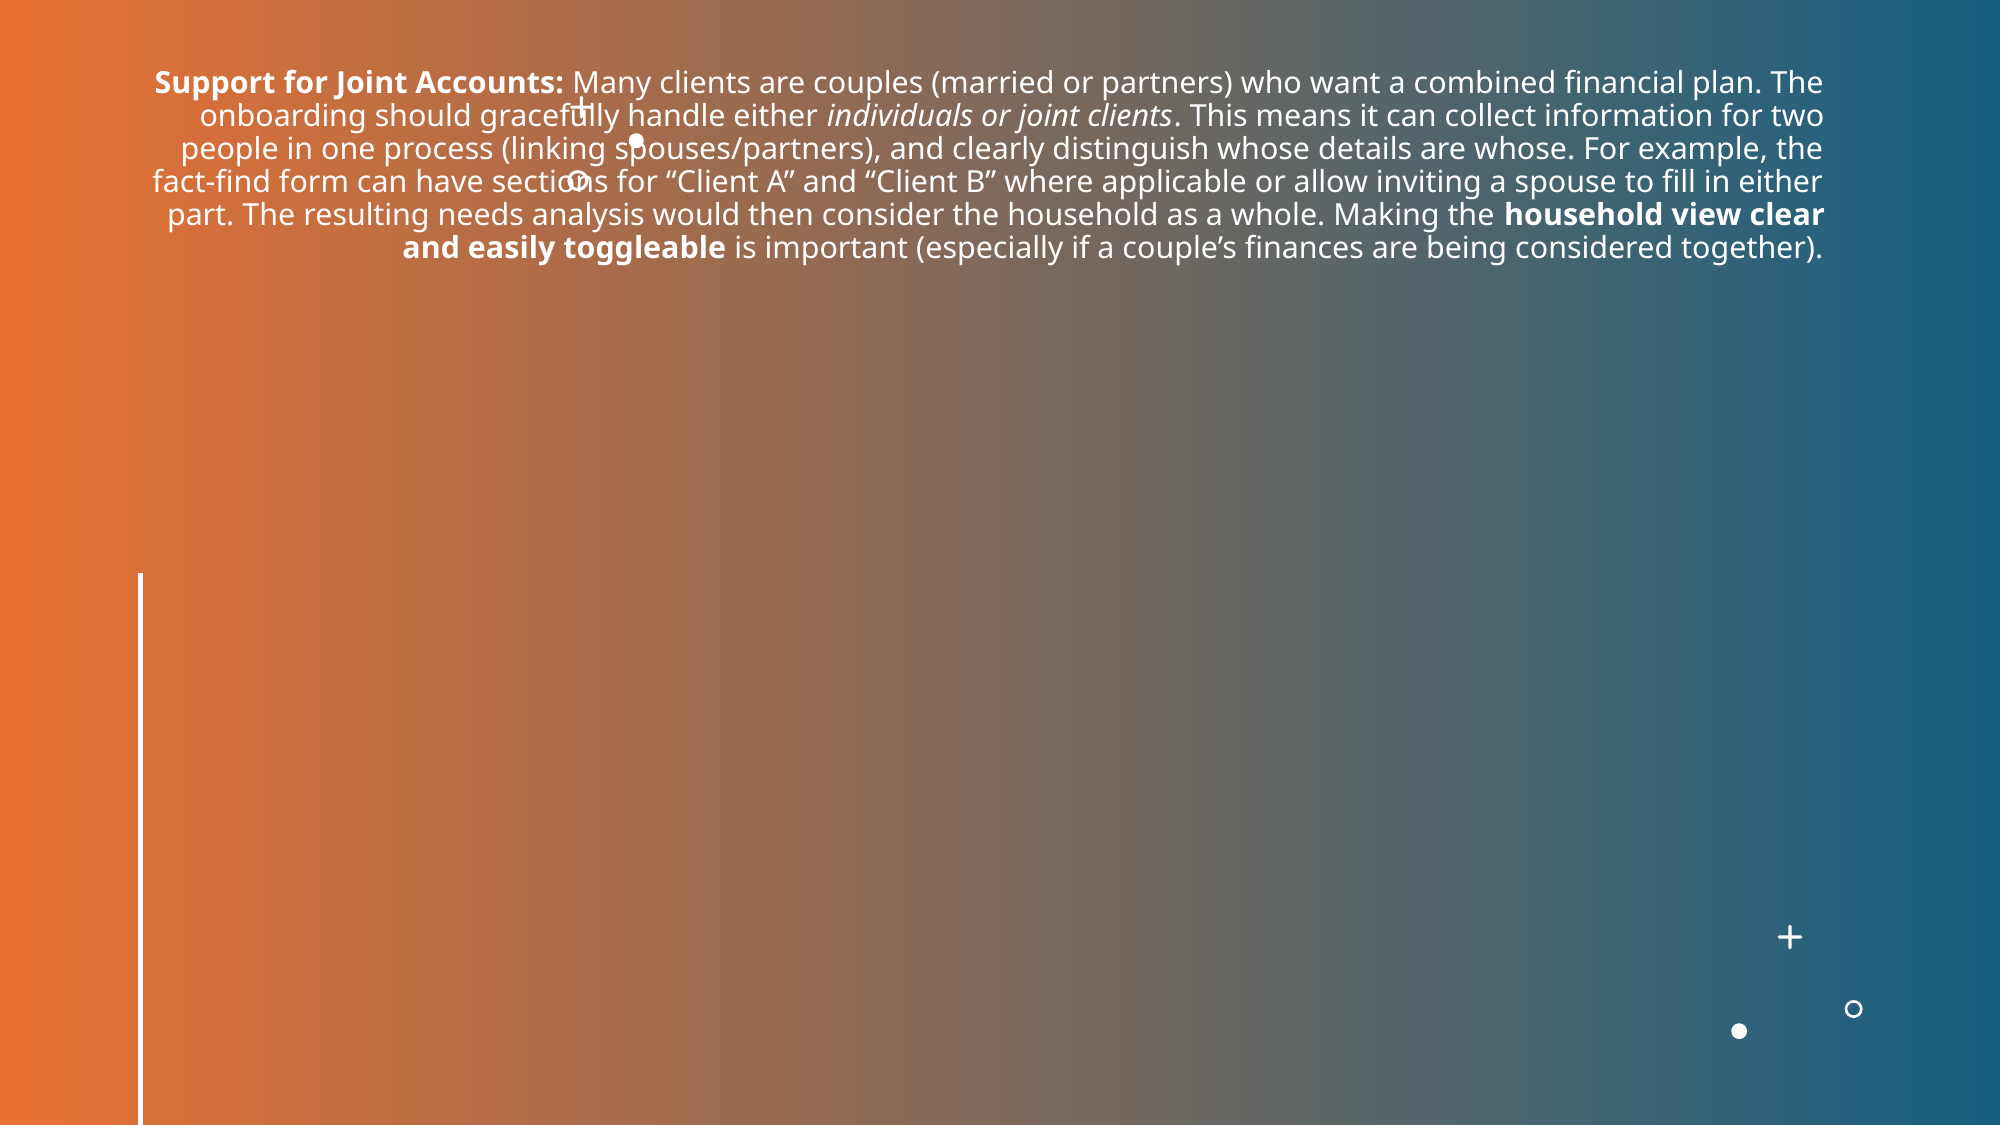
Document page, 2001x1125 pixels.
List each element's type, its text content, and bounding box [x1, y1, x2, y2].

title Support for Joint Accounts: Many clients are couples (married or partners) who want a combined financial plan. The onboarding should gracefully handle either individuals or joint clients. This means it can collect information for two people in one process (linking spouses/partners), and clearly distinguish whose details are whose. For example, the fact-find form can have sections for “Client A” and “Client B” where applicable or allow inviting a spouse to fill in either part. The resulting needs analysis would then consider the household as a whole. Making the household view clear and easily toggleable is important (especially if a couple’s finances are being considered together). [636, 95, 1812, 779]
text_box [0, 0, 2000, 1125]
